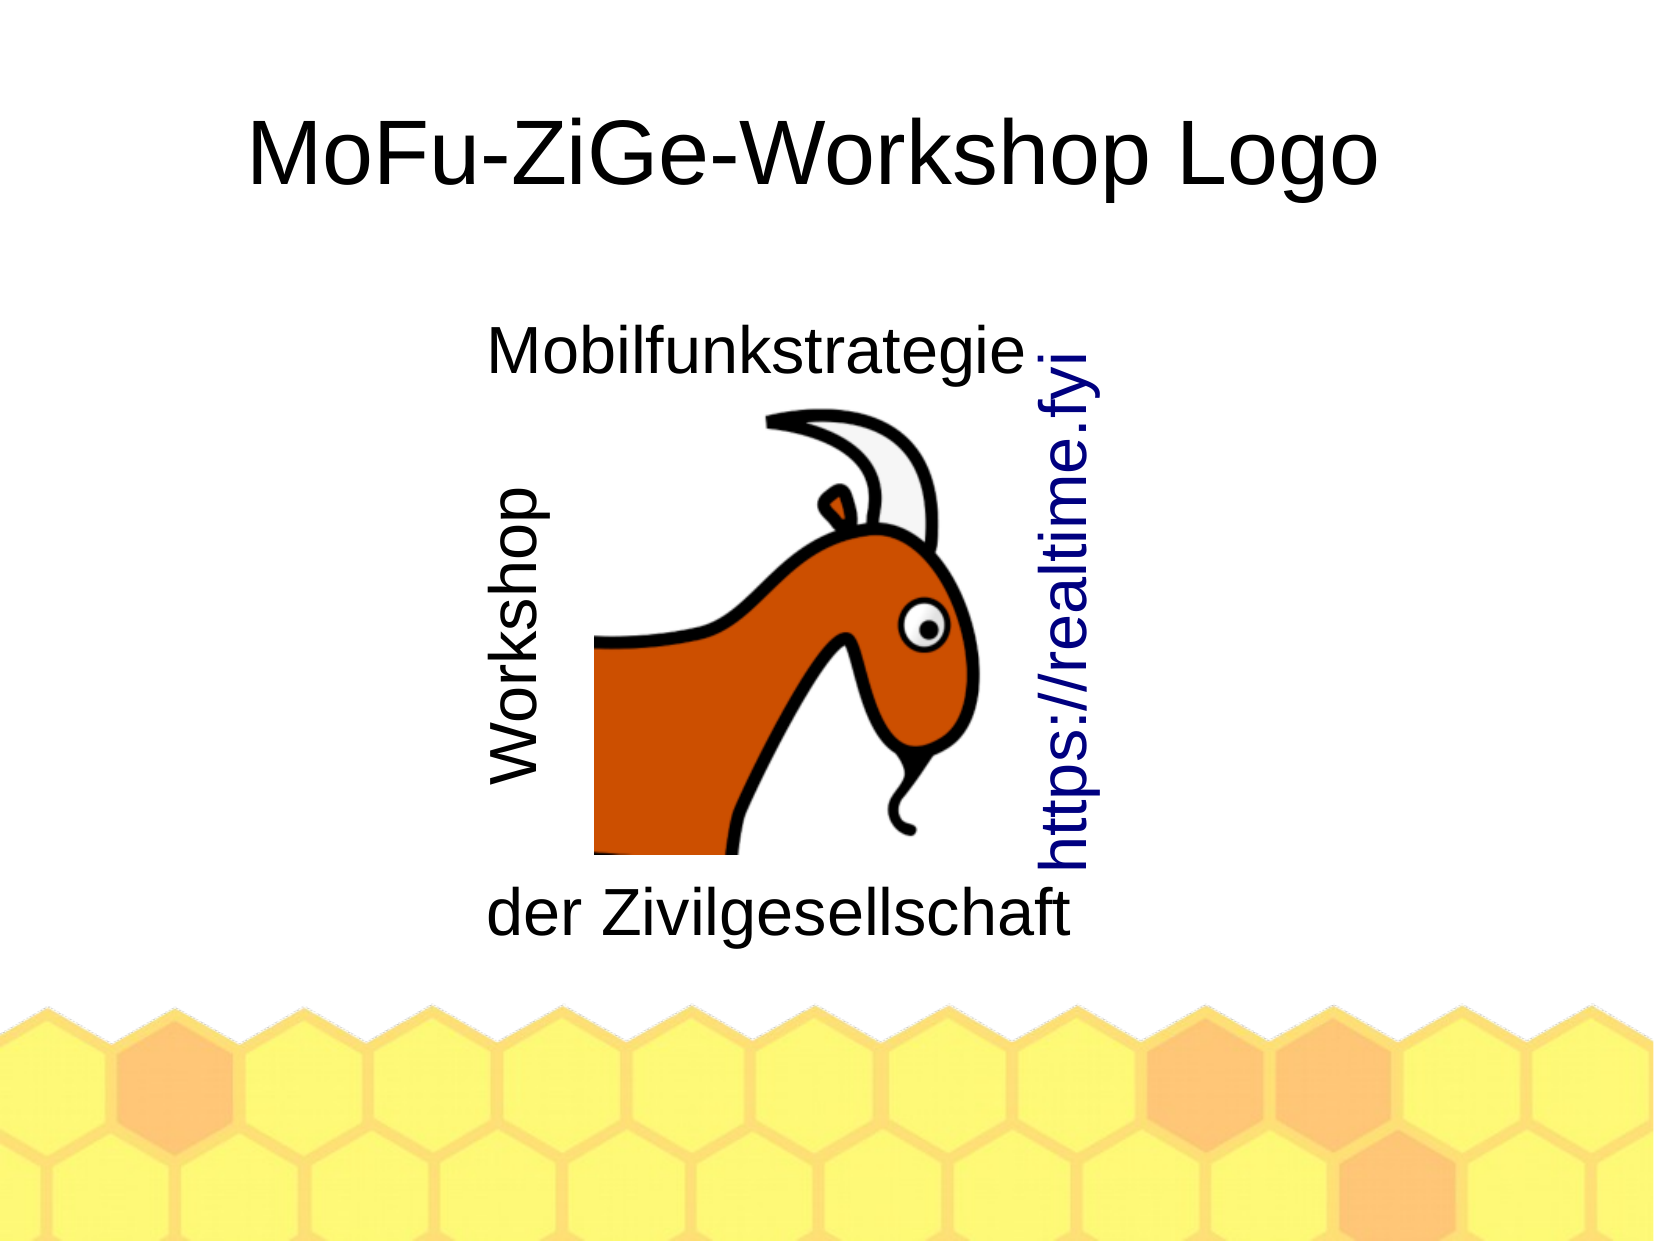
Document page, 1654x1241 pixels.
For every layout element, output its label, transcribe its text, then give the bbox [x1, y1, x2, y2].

text_box Workshop [419, 218, 609, 786]
text_box der Zivilgesellschaft [486, 817, 1420, 1007]
picture [0, 1001, 1654, 1241]
text_box Mobilfunkstrategie [609, 256, 1134, 446]
picture [594, 446, 968, 855]
title MoFu-ZiGe-Workshop Logo [82, 49, 1571, 257]
text_box https://realtime.fyi [968, 307, 1158, 875]
